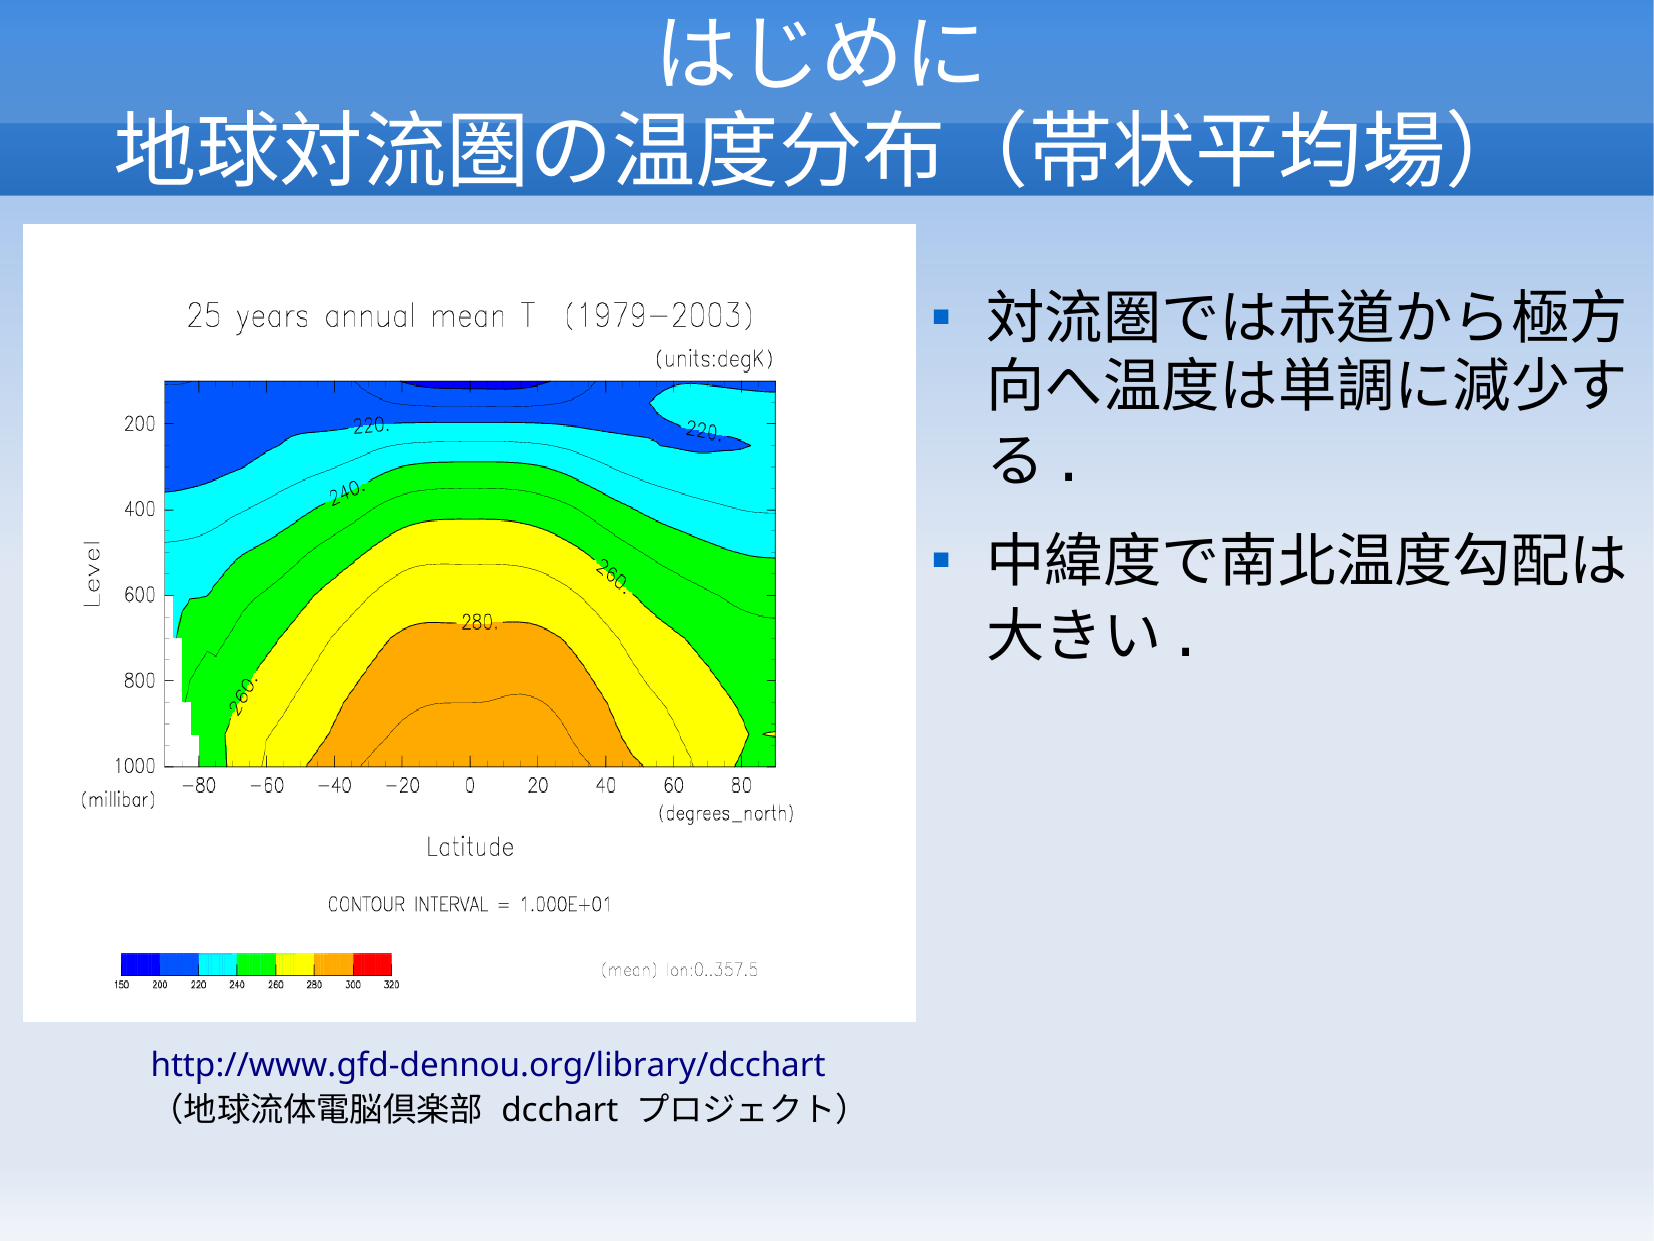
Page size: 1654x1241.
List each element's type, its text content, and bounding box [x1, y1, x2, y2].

list 対流圏では赤道から極方向へ温度は単調に減少する. 中緯度で南北温度勾配は大きい. [916, 284, 1643, 1103]
title はじめに 地球対流圏の温度分布（帯状平均場） [76, 6, 1565, 201]
text_box http://www.gfd-dennou.org/library/dcchart （地球流体電脳倶楽部 dcchart プロジェクト） [135, 1033, 934, 1129]
picture [0, 0, 1654, 1241]
